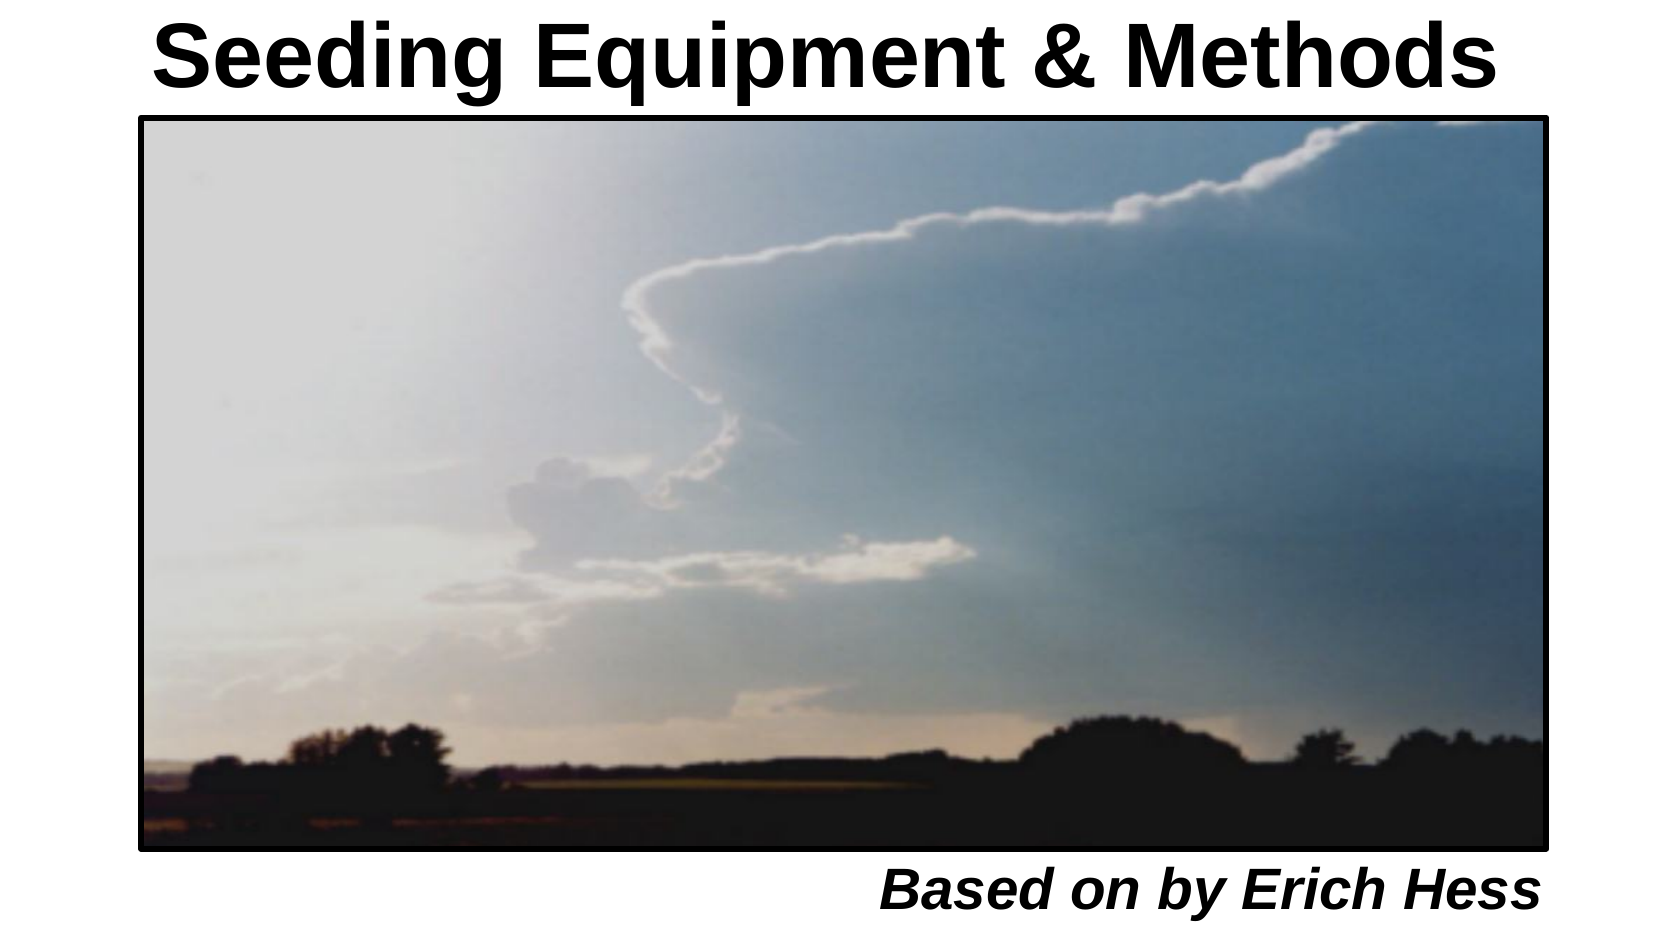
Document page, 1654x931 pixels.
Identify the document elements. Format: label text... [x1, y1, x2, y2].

picture [144, 120, 1544, 846]
title Seeding Equipment & Methods [0, 2, 1654, 113]
list Based on by Erich Hess [283, 851, 1559, 931]
